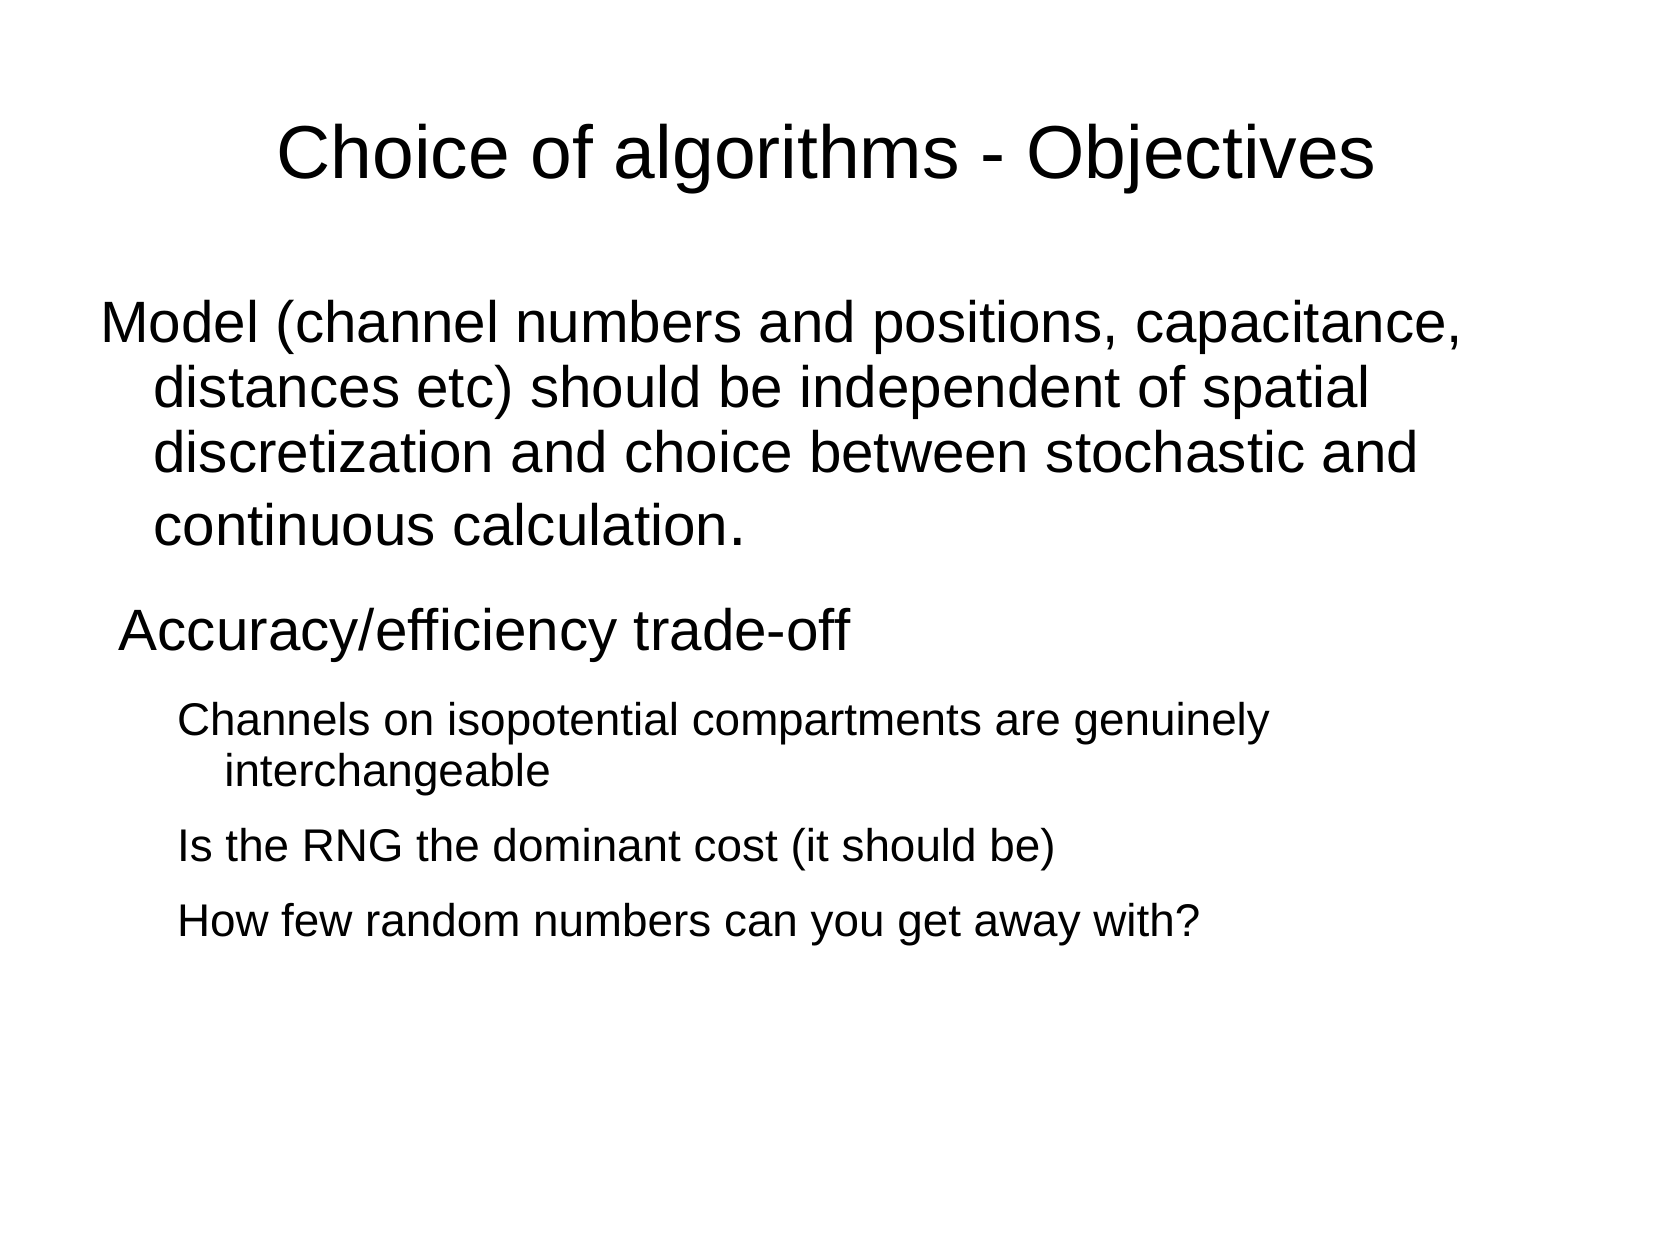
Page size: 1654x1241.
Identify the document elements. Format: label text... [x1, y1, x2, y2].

title Choice of algorithms - Objectives [82, 56, 1571, 250]
list Model (channel numbers and positions, capacitance, distances etc) should be independent of spatial discretization and choice between stochastic and continuous calculation. Accuracy/efficiency trade-off Channels on isopotential compartments are genuinely interchangeable Is the RNG the dominant cost (it should be) How few random numbers can you get away with? [82, 290, 1571, 1094]
